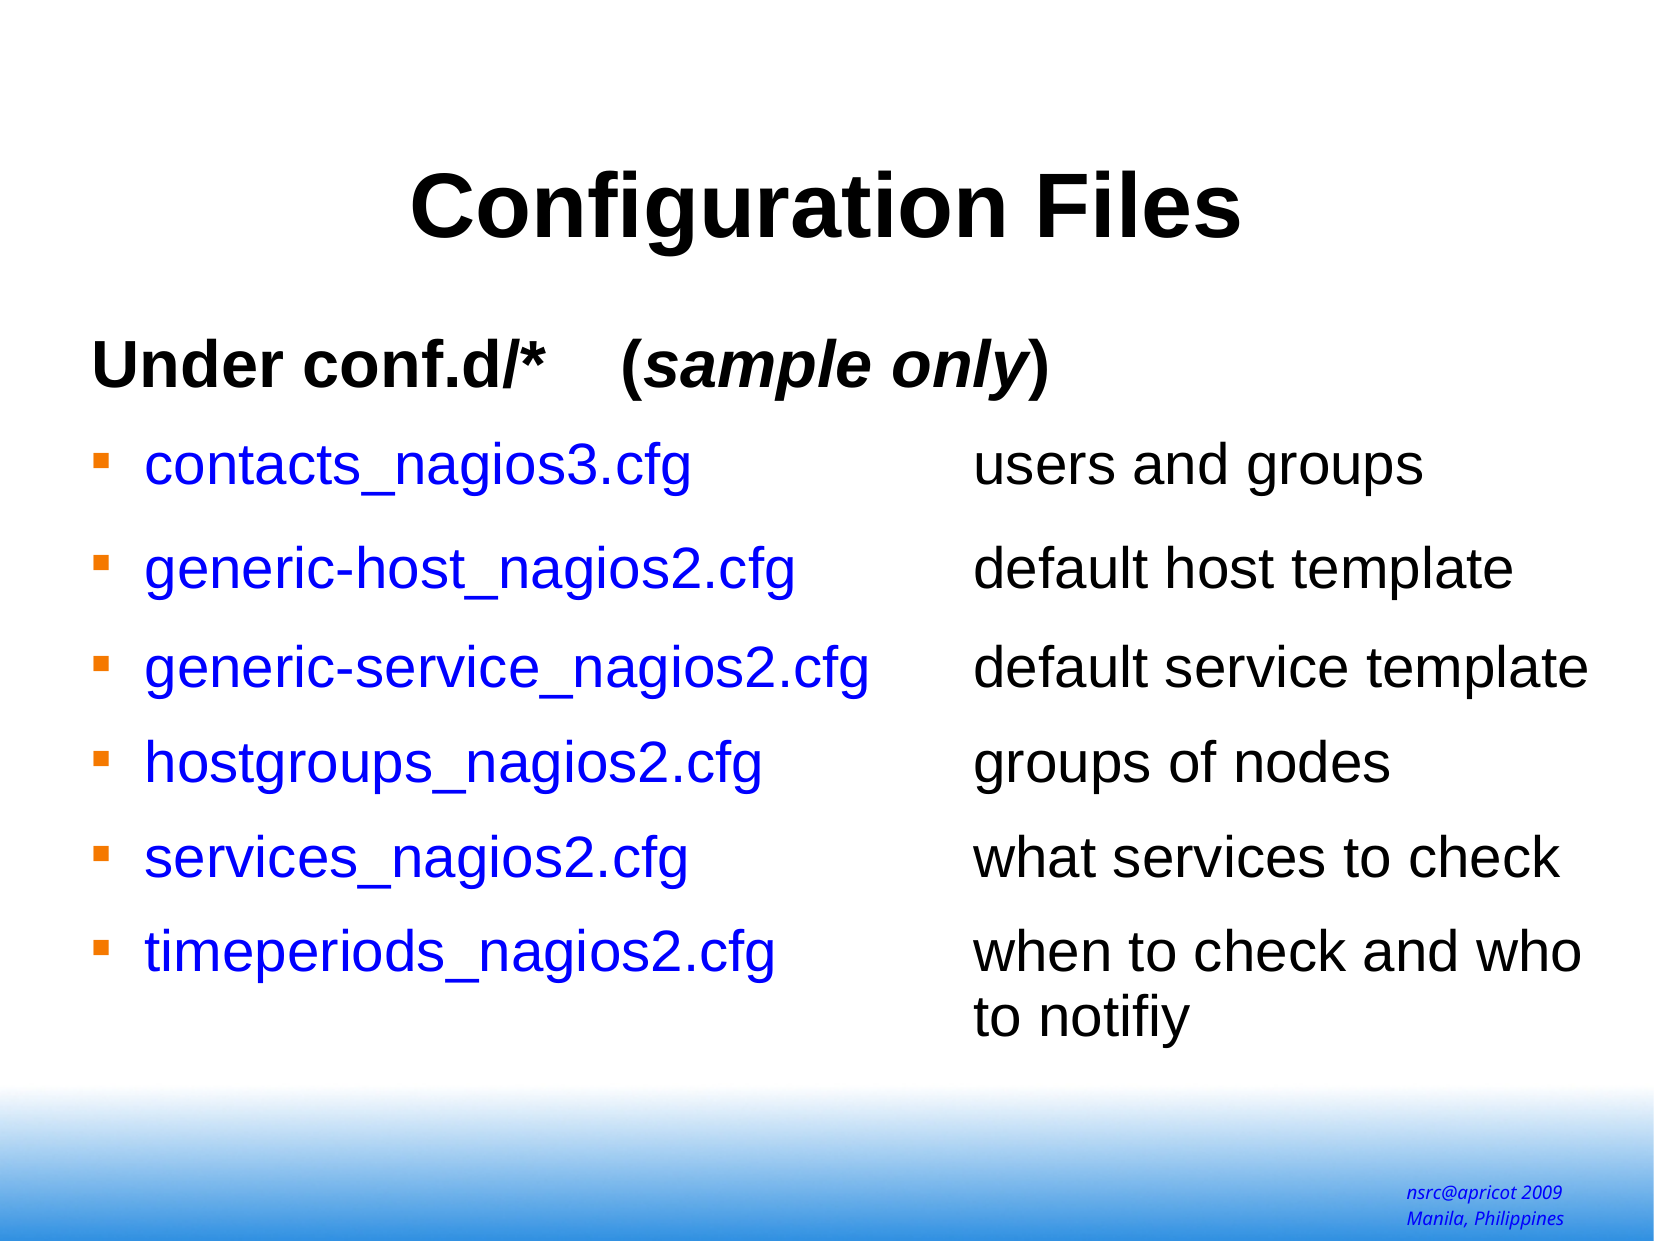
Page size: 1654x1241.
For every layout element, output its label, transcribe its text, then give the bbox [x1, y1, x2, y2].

title Configuration Files [121, 102, 1534, 310]
list Under conf.d/* (sample only) contacts_nagios3.cfg users and groups generic-host_nagios2.cfg default host template‏ generic-service_nagios2.cfg default service template hostgroups_nagios2.cfg groups of nodes services_nagios2.cfg what services to check timeperiods_nagios2.cfg when to check and who to notifiy [74, 327, 1613, 1126]
picture [0, 1083, 1654, 1241]
